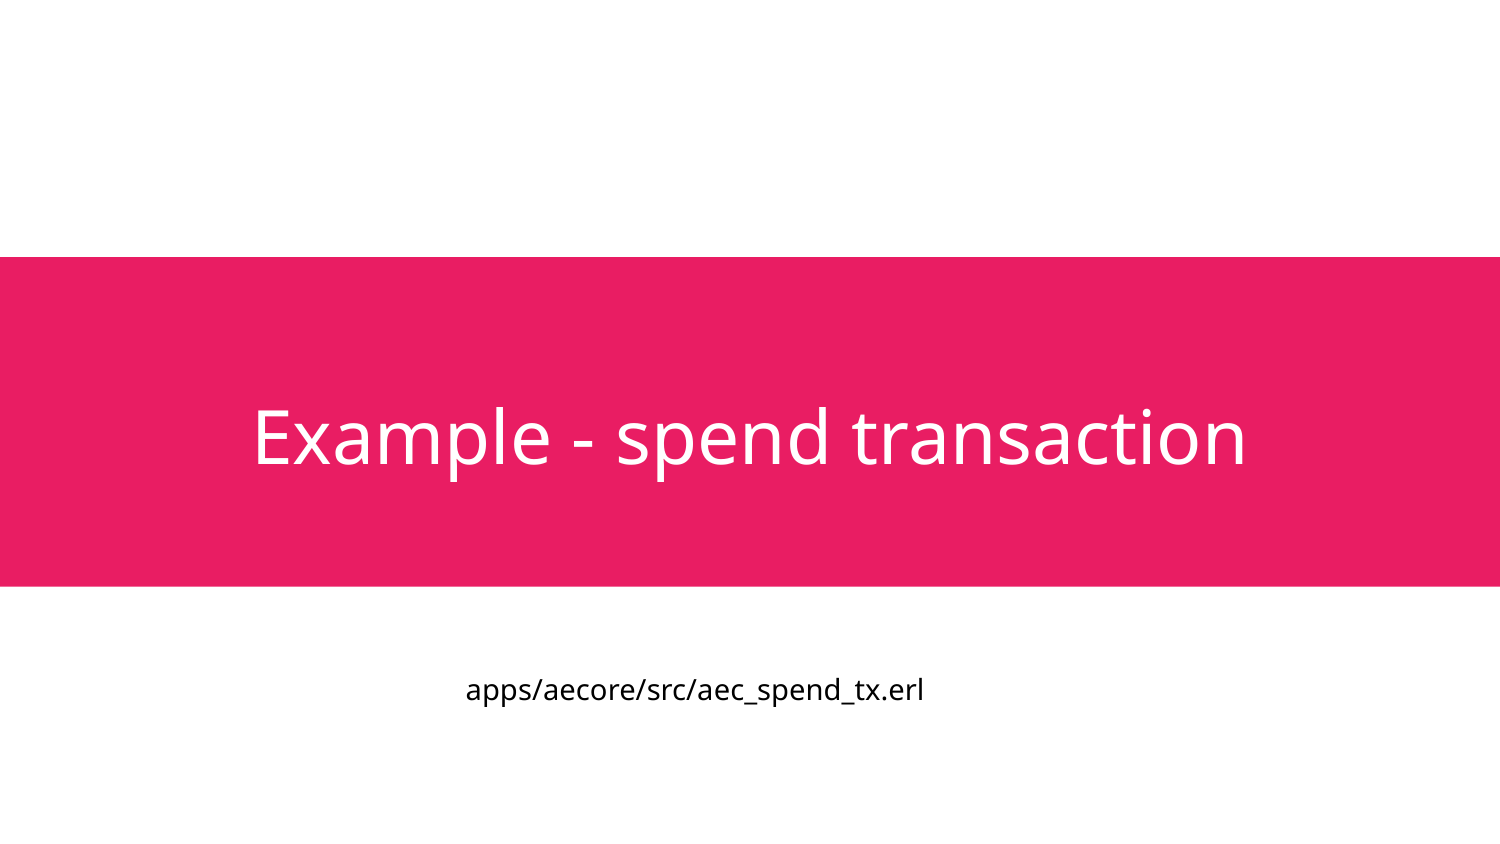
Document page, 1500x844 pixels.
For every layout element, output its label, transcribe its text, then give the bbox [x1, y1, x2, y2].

title Example - spend transaction [70, 309, 1430, 559]
text_box apps/aecore/src/aec_spend_tx.erl [450, 655, 1050, 733]
